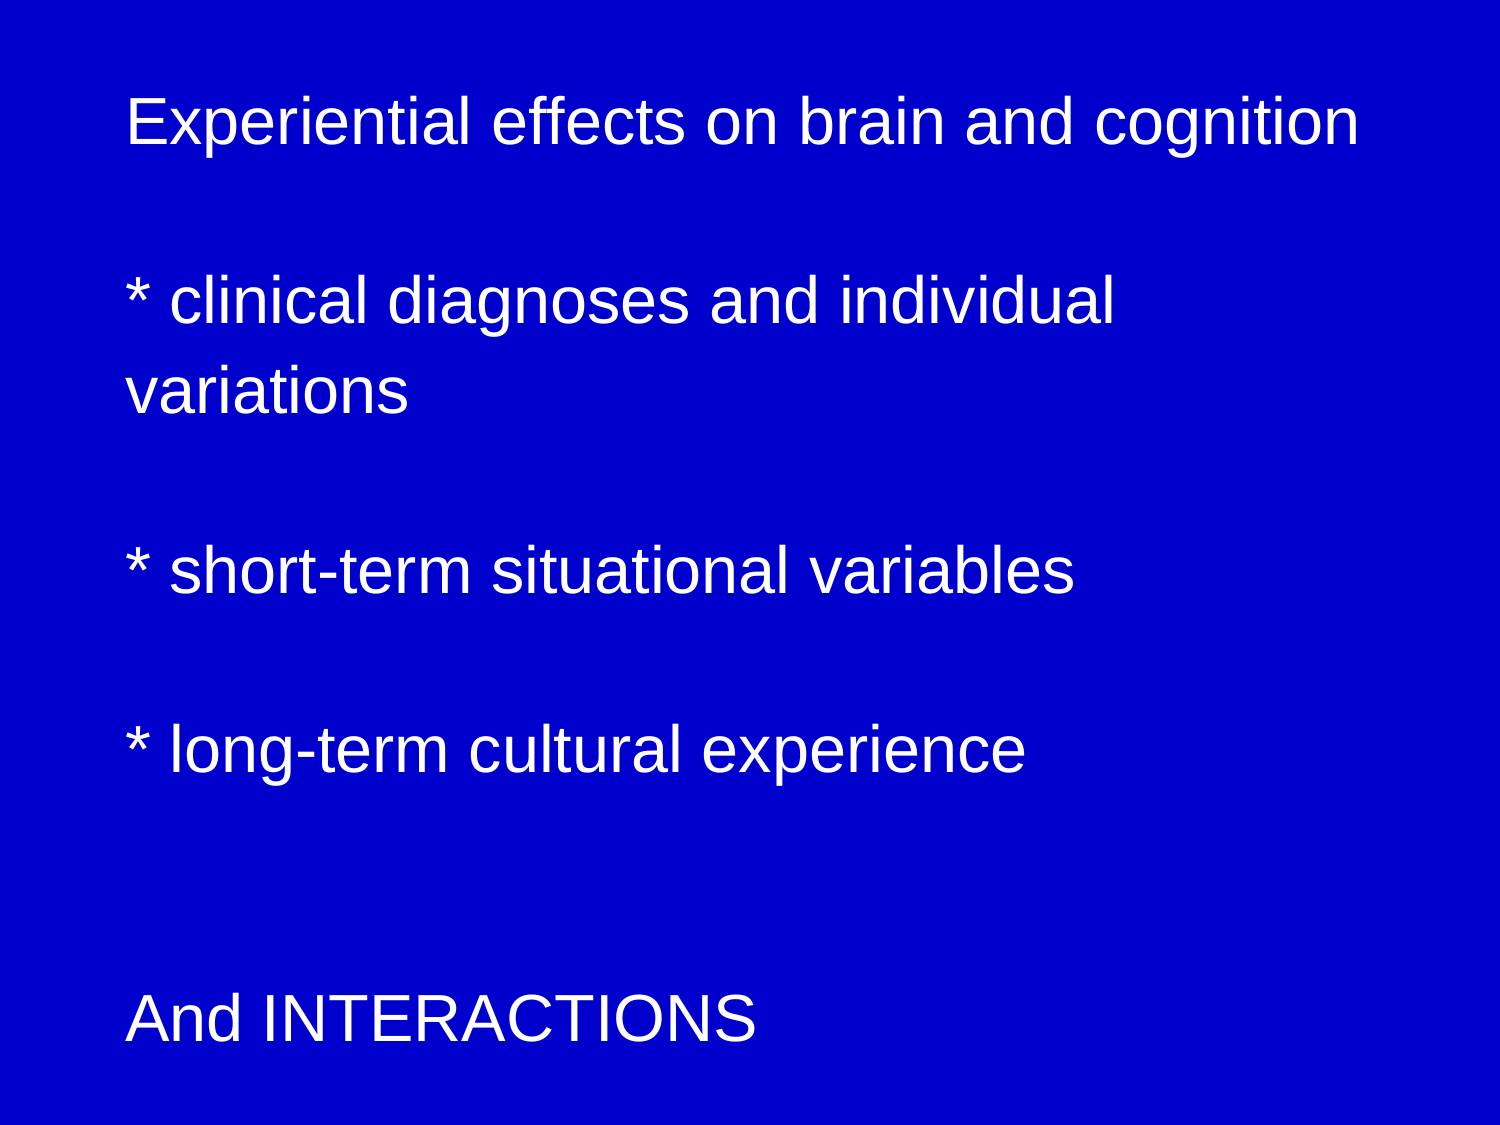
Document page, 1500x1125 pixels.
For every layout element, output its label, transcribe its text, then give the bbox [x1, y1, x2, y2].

title Experiential effects on brain and cognition * clinical diagnoses and individual variations * short-term situational variables * long-term cultural experience And INTERACTIONS [110, 0, 1392, 1125]
